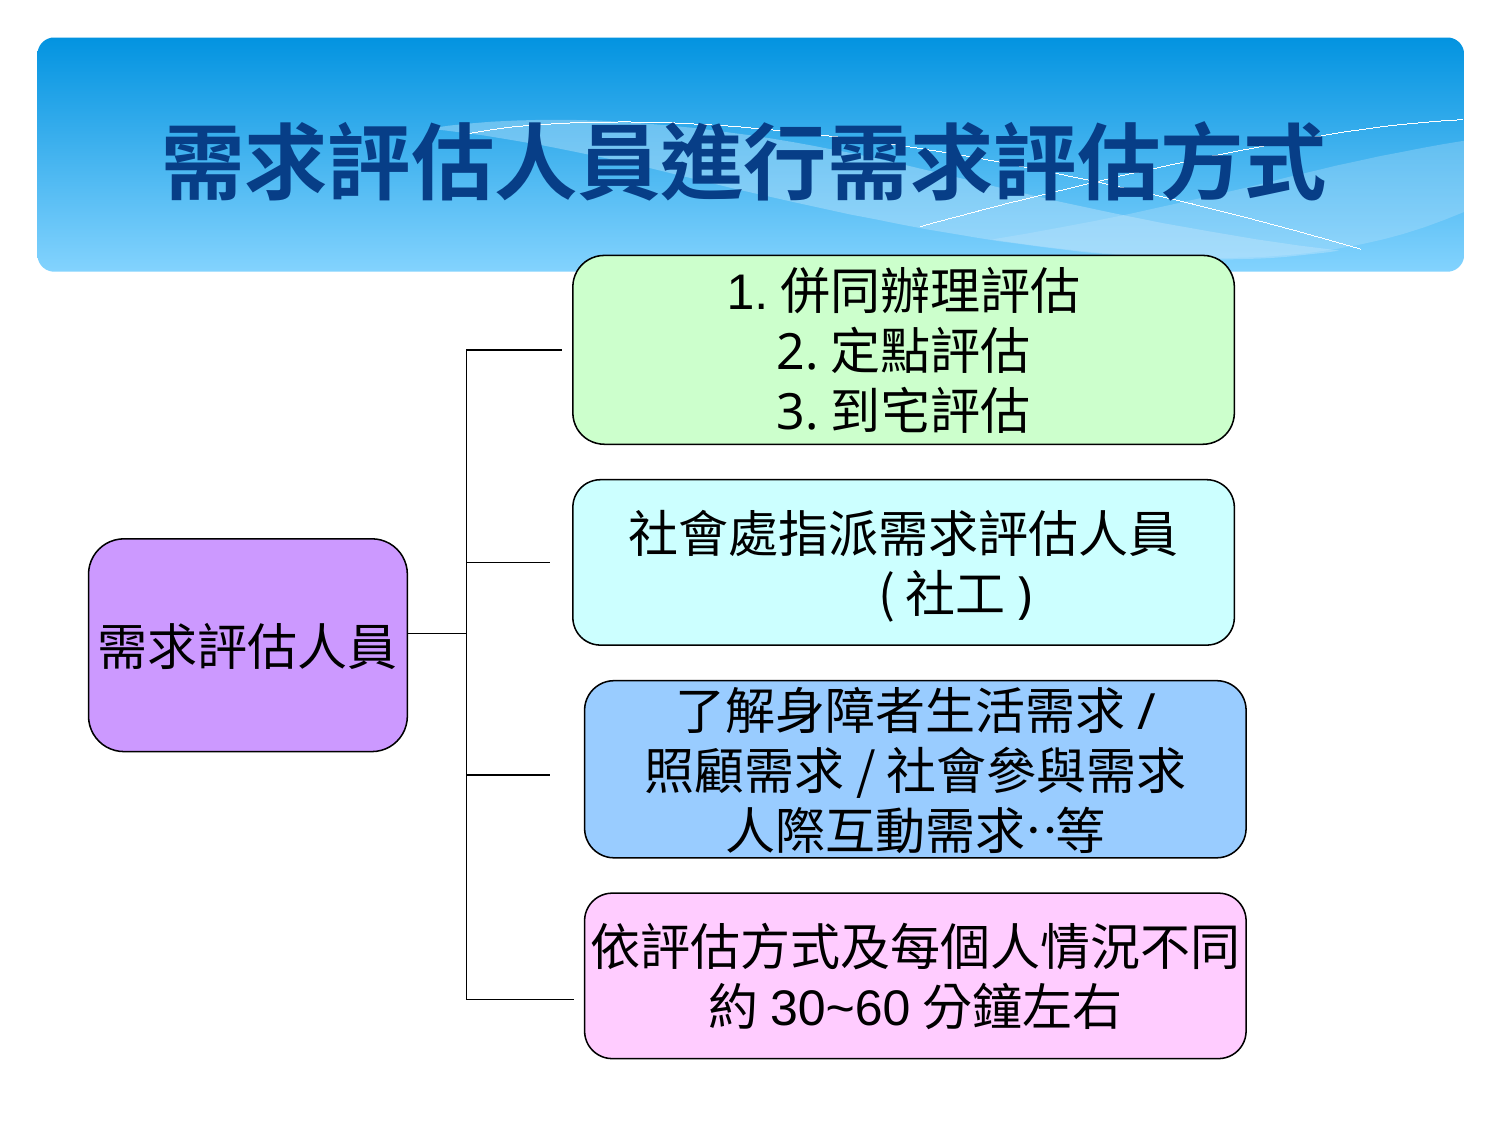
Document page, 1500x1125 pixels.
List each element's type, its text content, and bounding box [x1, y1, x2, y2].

text_box 社會處指派需求評估人員 (社工) [572, 479, 1235, 646]
text_box 依評估方式及每個人情況不同 約30~60分鐘左右 [584, 893, 1247, 1059]
text_box 了解身障者生活需求/ 照顧需求/社會參與需求 人際互動需求…等 [584, 680, 1247, 858]
text_box 需求評估人員 [88, 538, 408, 752]
text_box 1.併同辦理評估 2.定點評估 3.到宅評估 [572, 255, 1235, 445]
title 需求評估人員進行需求評估方式 [112, 66, 1377, 254]
